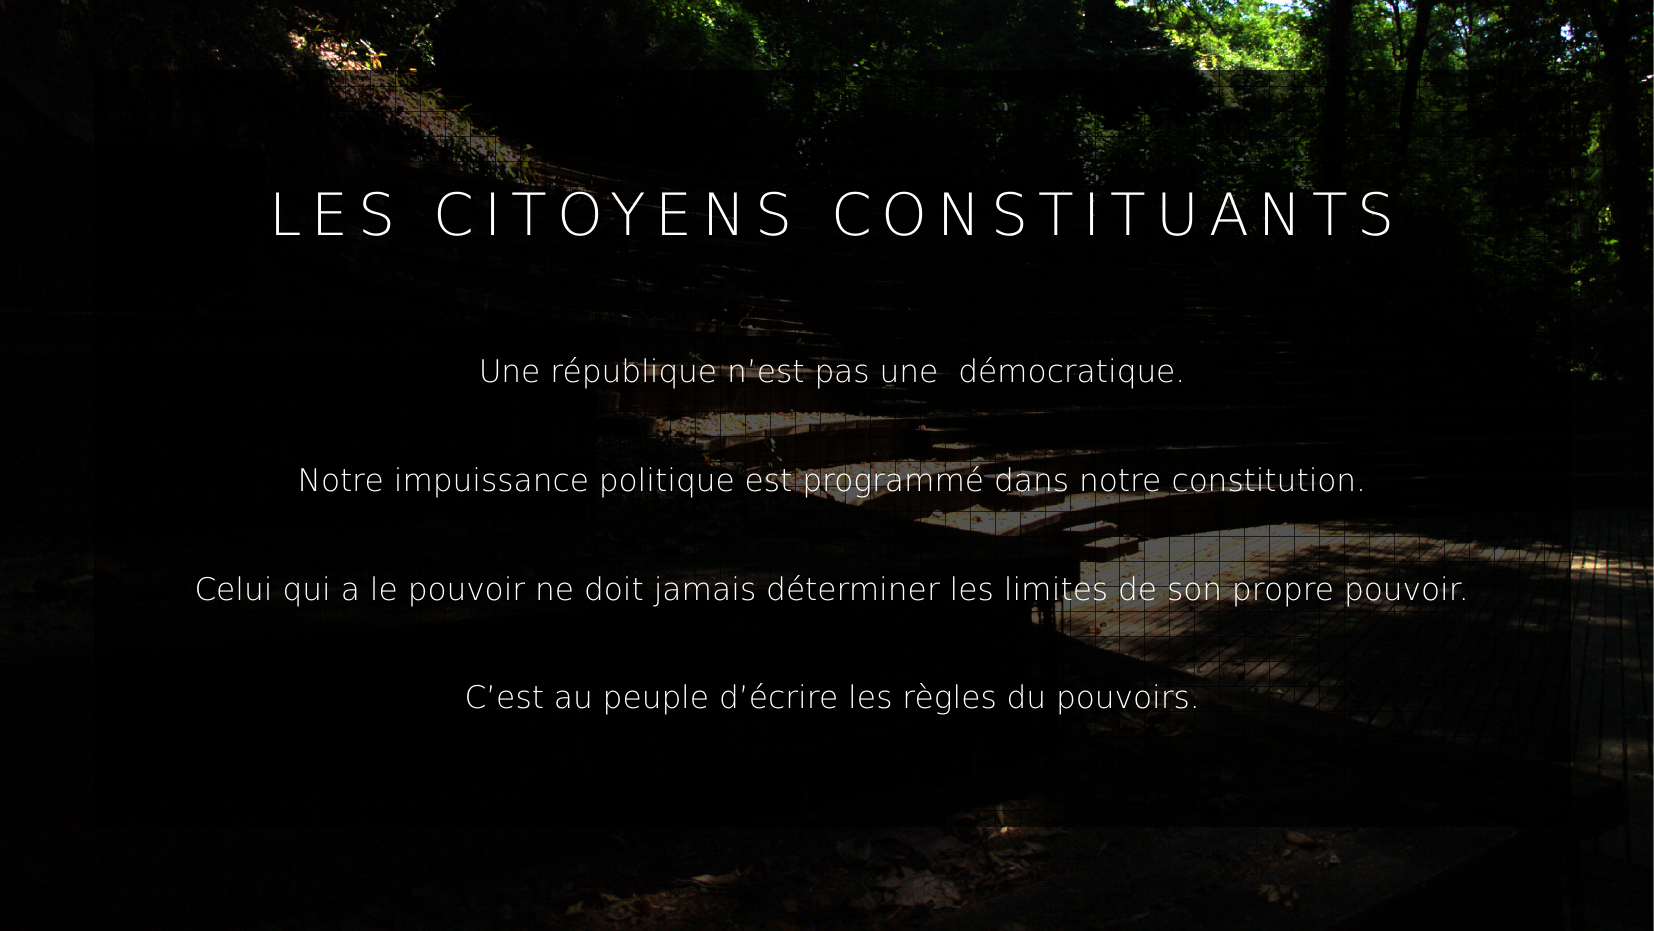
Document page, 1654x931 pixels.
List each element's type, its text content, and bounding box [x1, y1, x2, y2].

text_box LES CITOYENS CONSTITUANTS Une république n’est pas une démocratique. Notre impuissance politique est programmé dans notre constitution. Celui qui a le pouvoir ne doit jamais déterminer les limites de son propre pouvoir. C’est au peuple d’écrire les règles du pouvoirs. [94, 70, 1571, 827]
picture [0, 0, 1654, 931]
